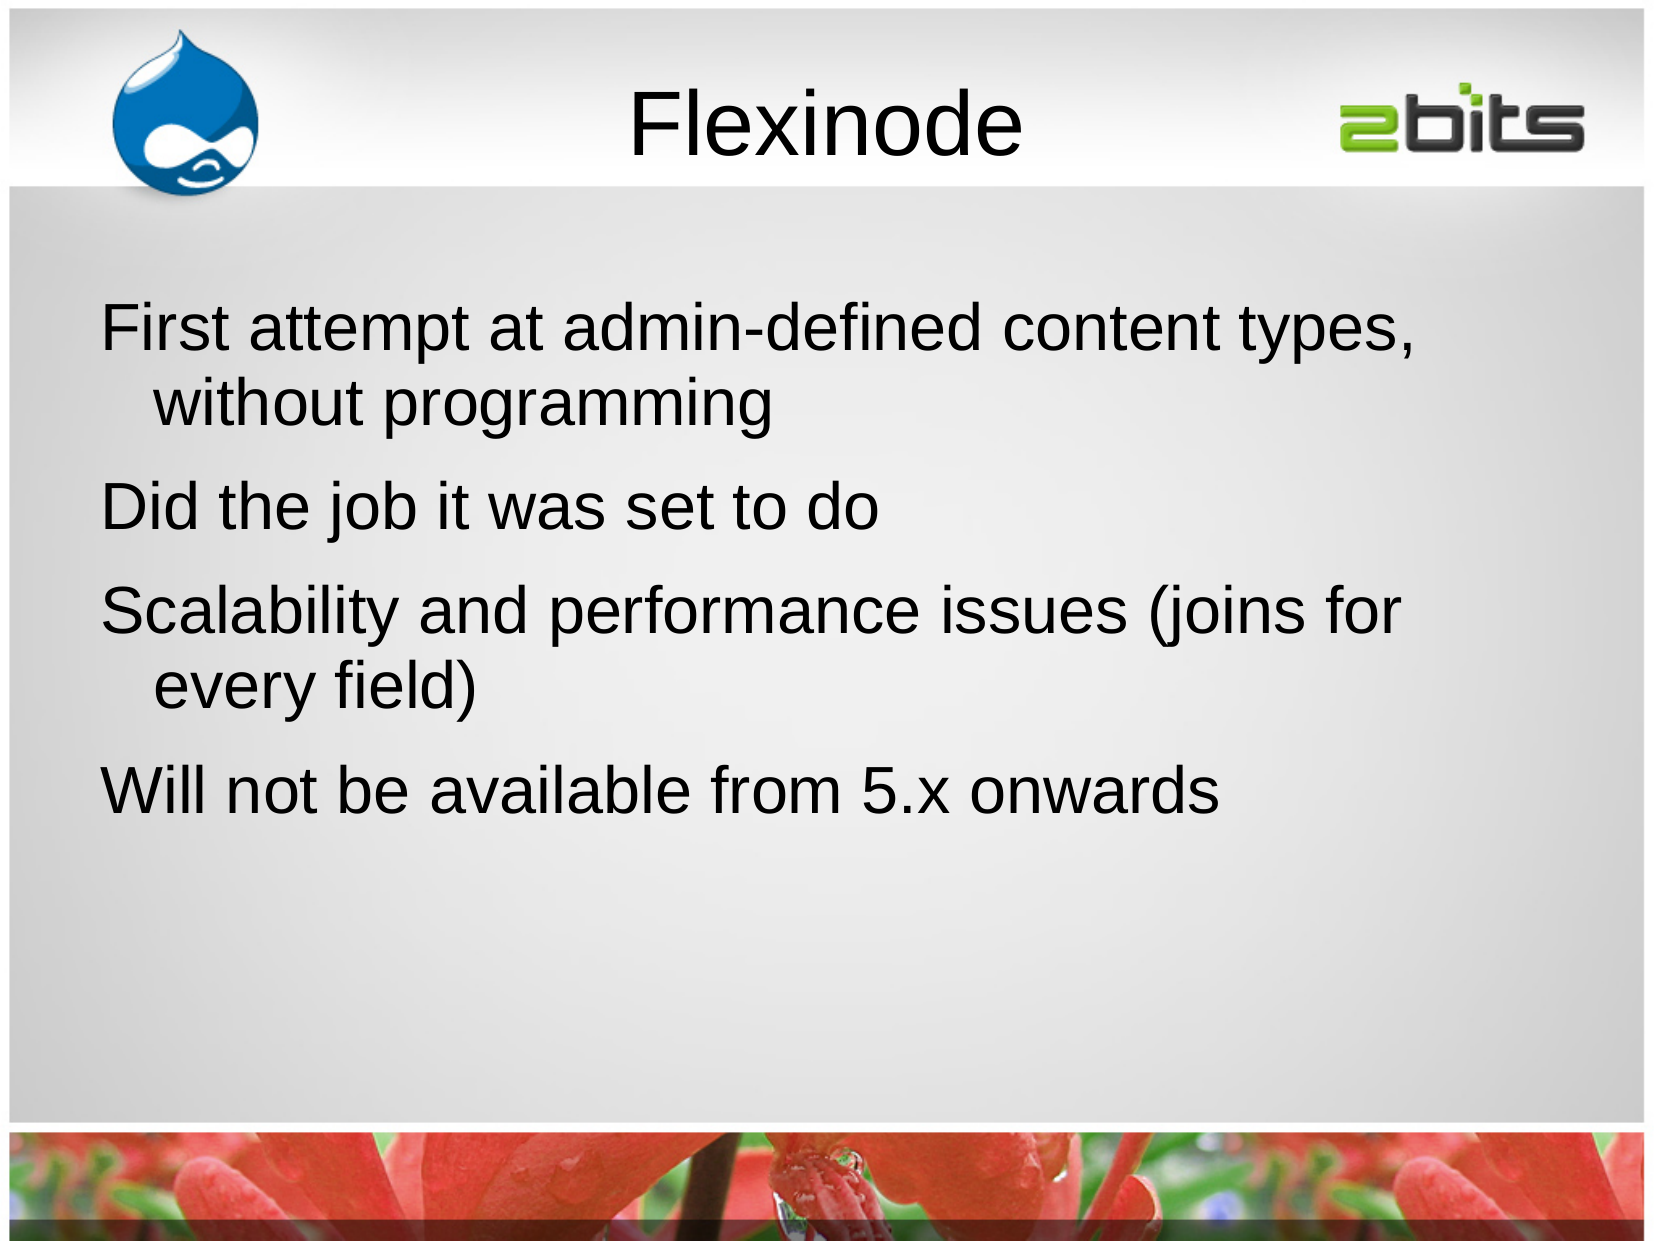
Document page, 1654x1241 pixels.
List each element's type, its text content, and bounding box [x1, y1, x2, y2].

title Flexinode [82, 27, 1571, 220]
picture [0, 0, 1654, 1241]
list First attempt at admin-defined content types, without programming Did the job it was set to do Scalability and performance issues (joins for every field) Will not be available from 5.x onwards [82, 290, 1571, 1094]
